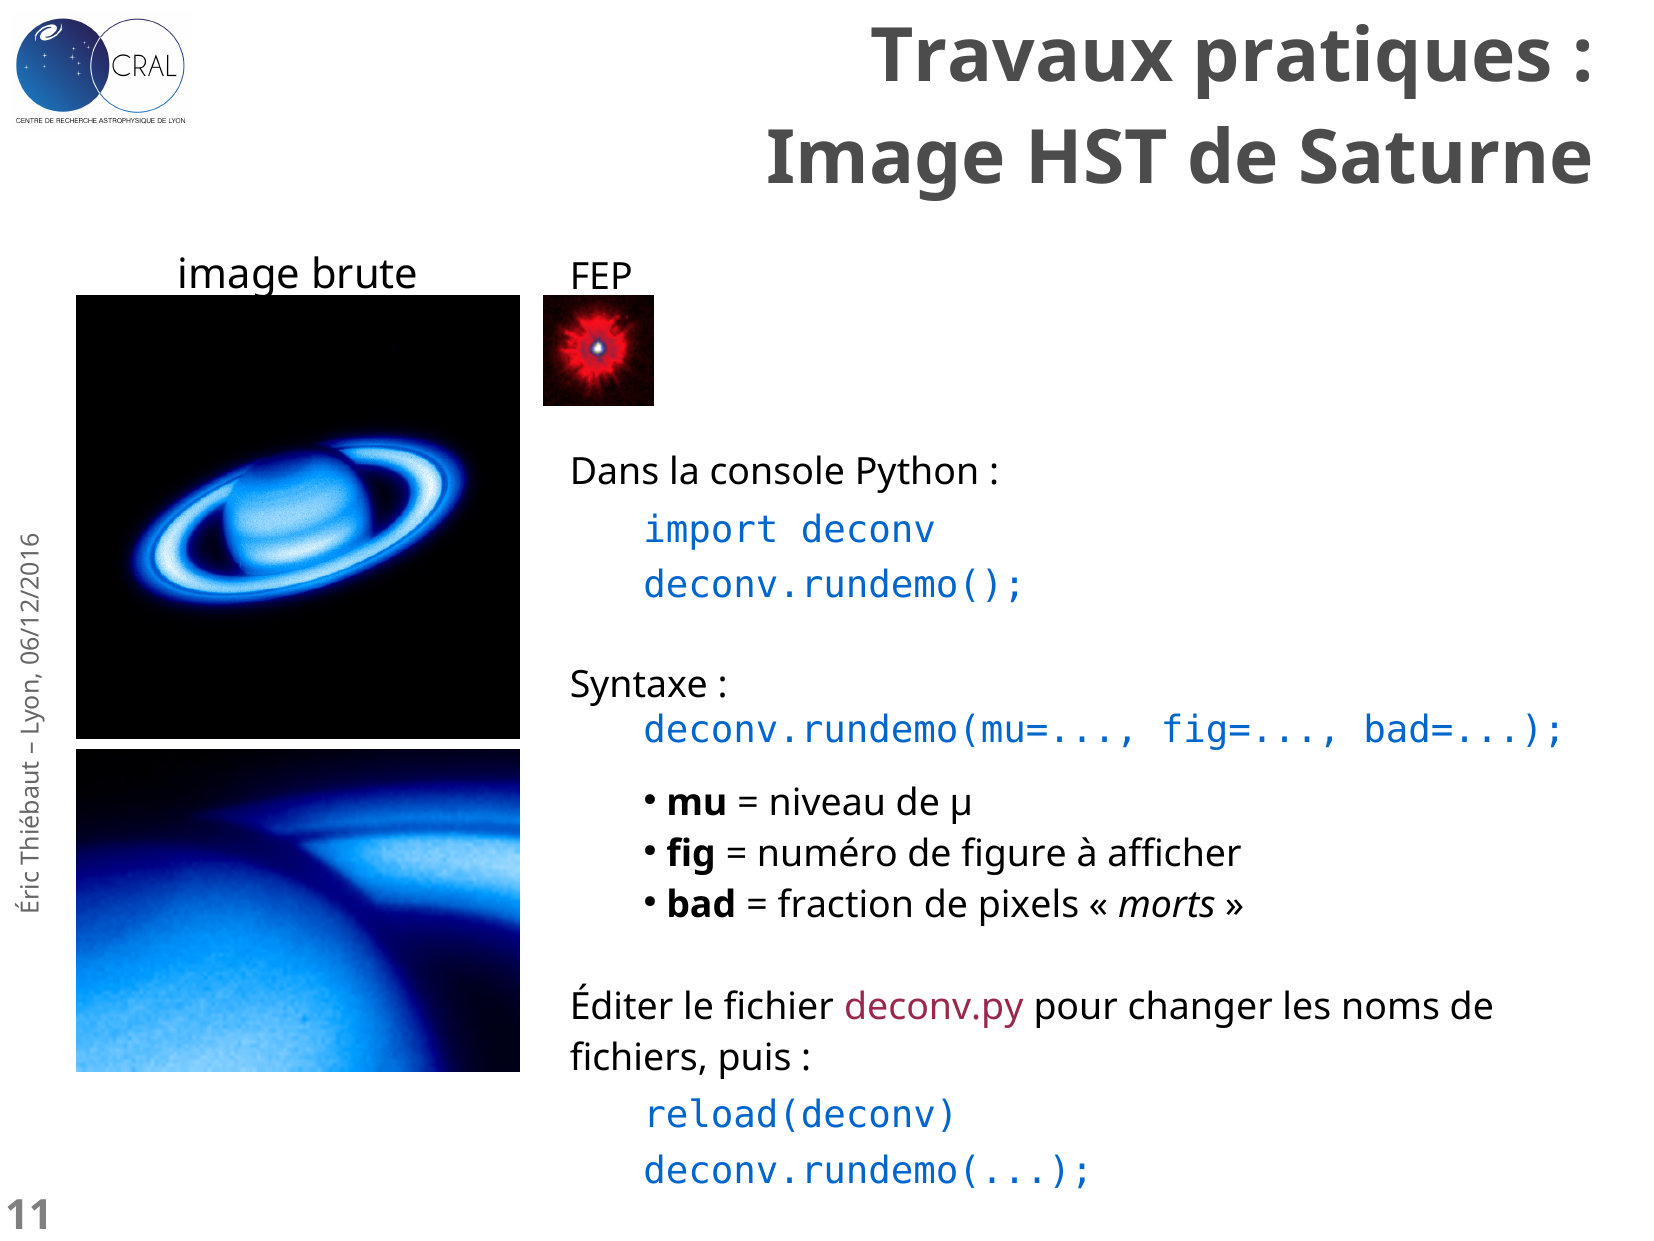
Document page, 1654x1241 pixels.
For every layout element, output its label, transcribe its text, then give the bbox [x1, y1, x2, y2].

text_box image brute [76, 236, 520, 299]
picture [76, 299, 520, 739]
picture [11, 11, 147, 130]
picture [76, 749, 520, 1072]
picture [543, 295, 654, 406]
title Travaux pratiques : Image HST de Saturne [147, 0, 1595, 207]
text_box FEP [555, 242, 650, 299]
text_box Dans la console Python : import deconv deconv.rundemo(); Syntaxe : deconv.rundemo(mu=..., fig=..., bad=...); mu = niveau de µ fig = numéro de figure à afficher bad = fraction de pixels « morts » Éditer le fichier deconv.py pour changer les noms de fichiers, puis : reload(deconv) deconv.rundemo(...); [555, 437, 1619, 1161]
